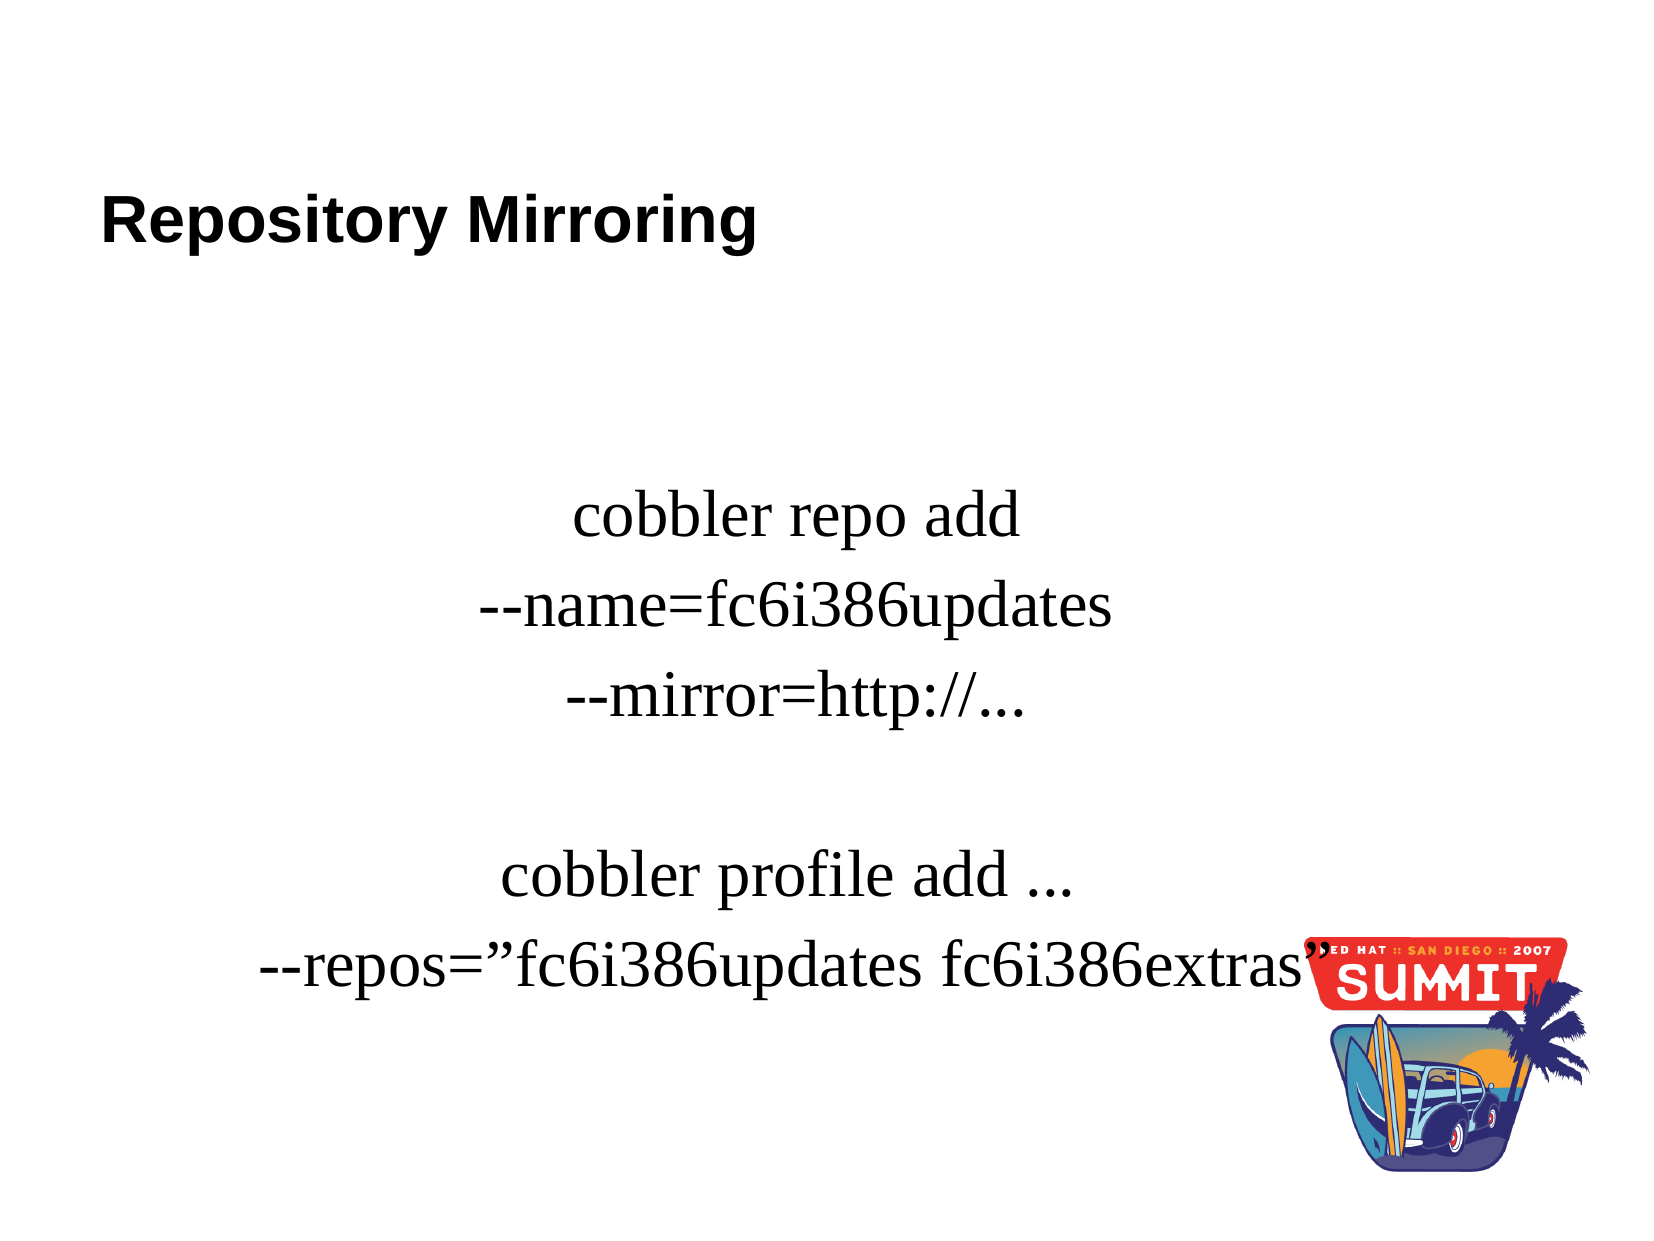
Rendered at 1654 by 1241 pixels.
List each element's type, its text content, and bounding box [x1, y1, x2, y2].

subtitle cobbler repo add --name=fc6i386updates --mirror=http://... cobbler profile add ... --repos=”fc6i386updates fc6i386extras” [94, 304, 1500, 1174]
picture [1500, 937, 1590, 1172]
title Repository Mirroring [100, 164, 1506, 275]
